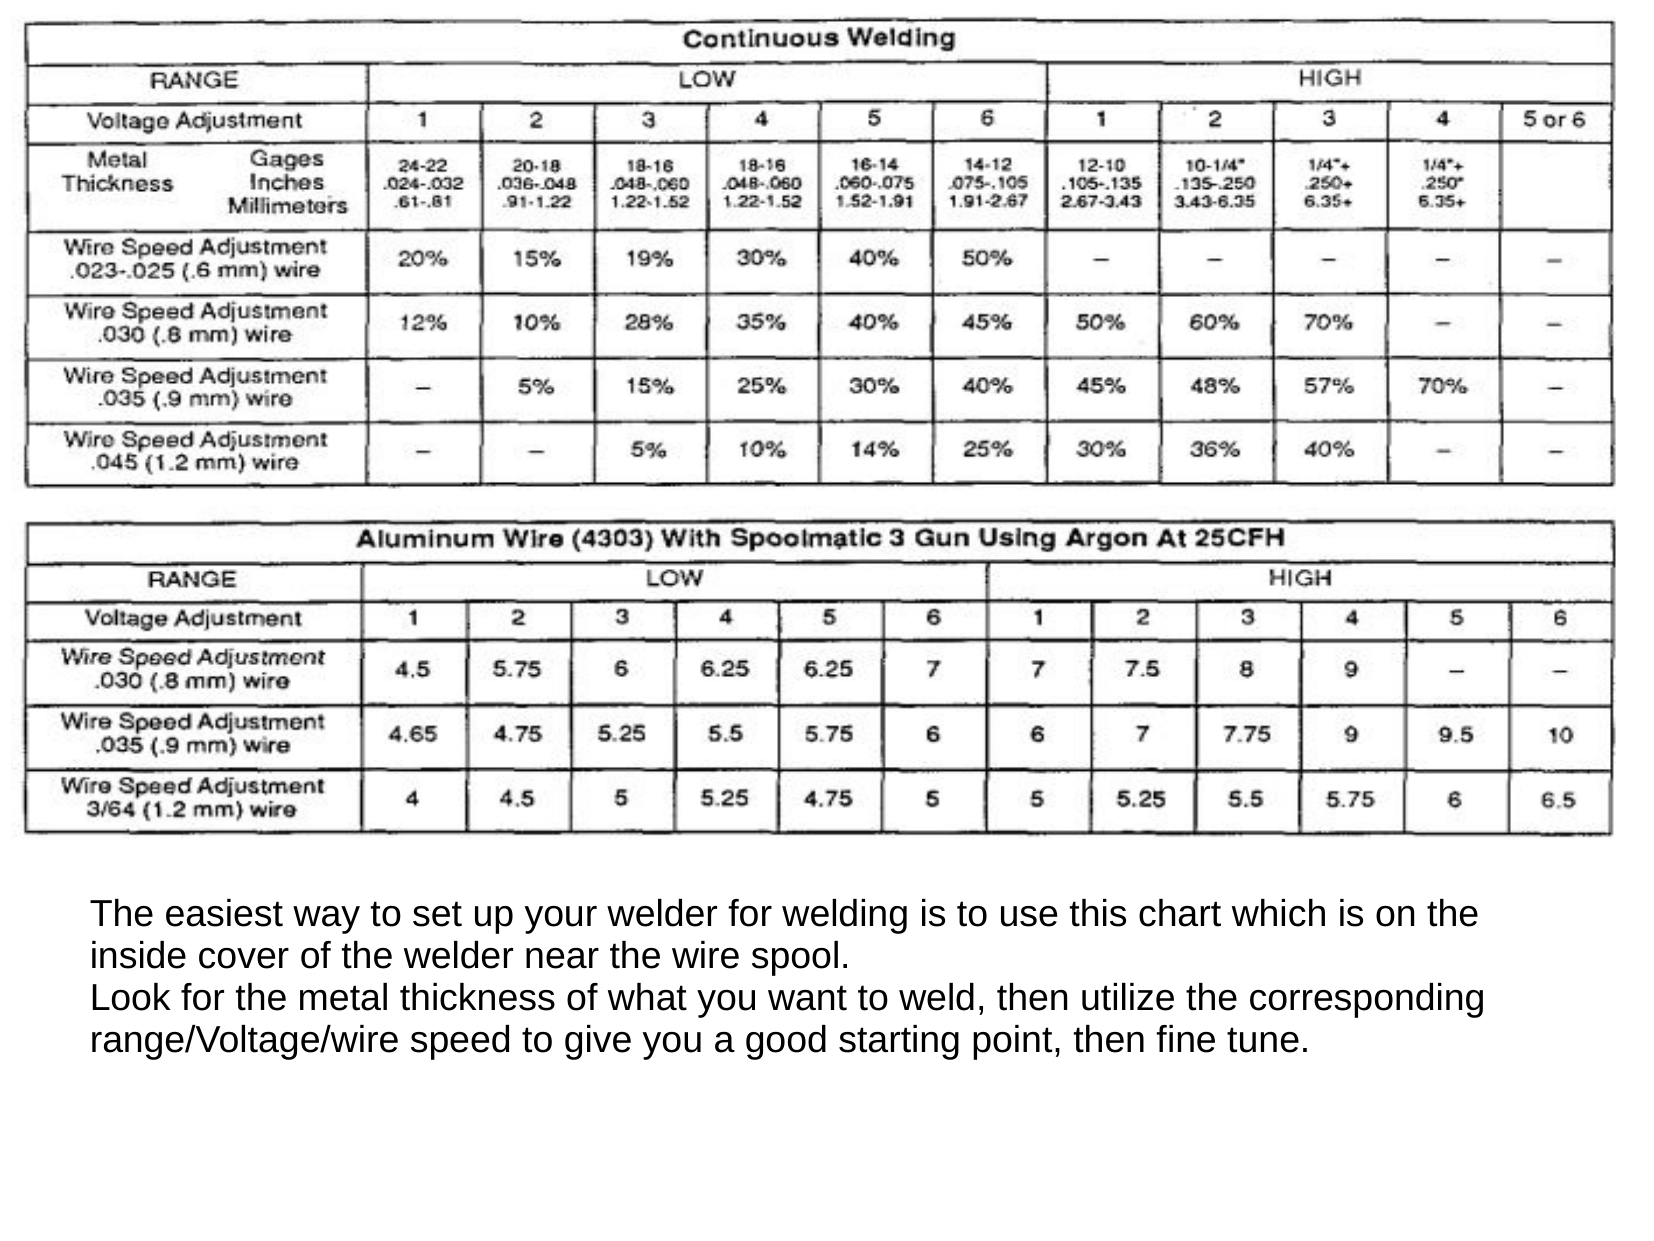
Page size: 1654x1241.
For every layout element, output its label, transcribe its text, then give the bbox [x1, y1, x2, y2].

picture [11, 0, 1651, 856]
text_box The easiest way to set up your welder for welding is to use this chart which is on the inside cover of the welder near the wire spool. Look for the metal thickness of what you want to weld, then utilize the corresponding range/Voltage/wire speed to give you a good starting point, then fine tune. [75, 885, 1576, 1069]
